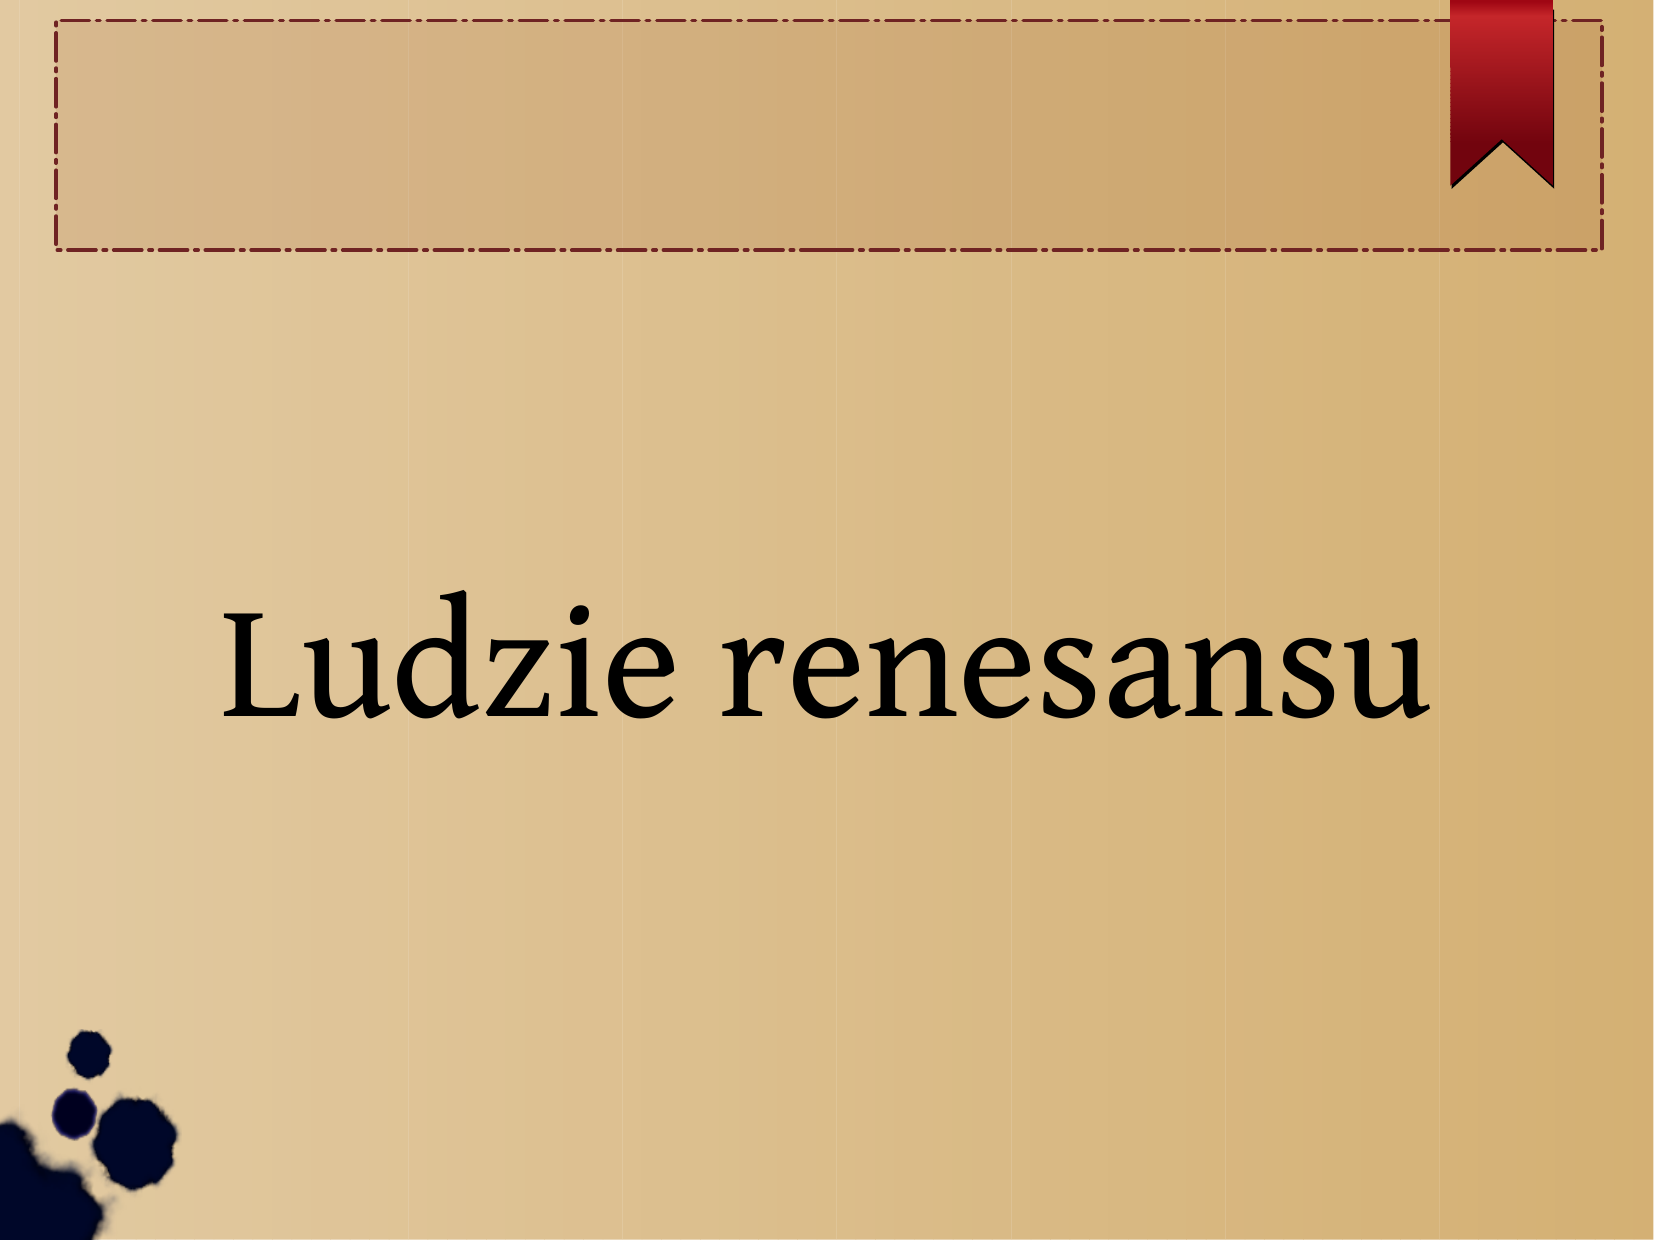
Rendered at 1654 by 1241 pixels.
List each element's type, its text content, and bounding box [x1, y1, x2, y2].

title Ludzie renesansu [35, 413, 1619, 922]
